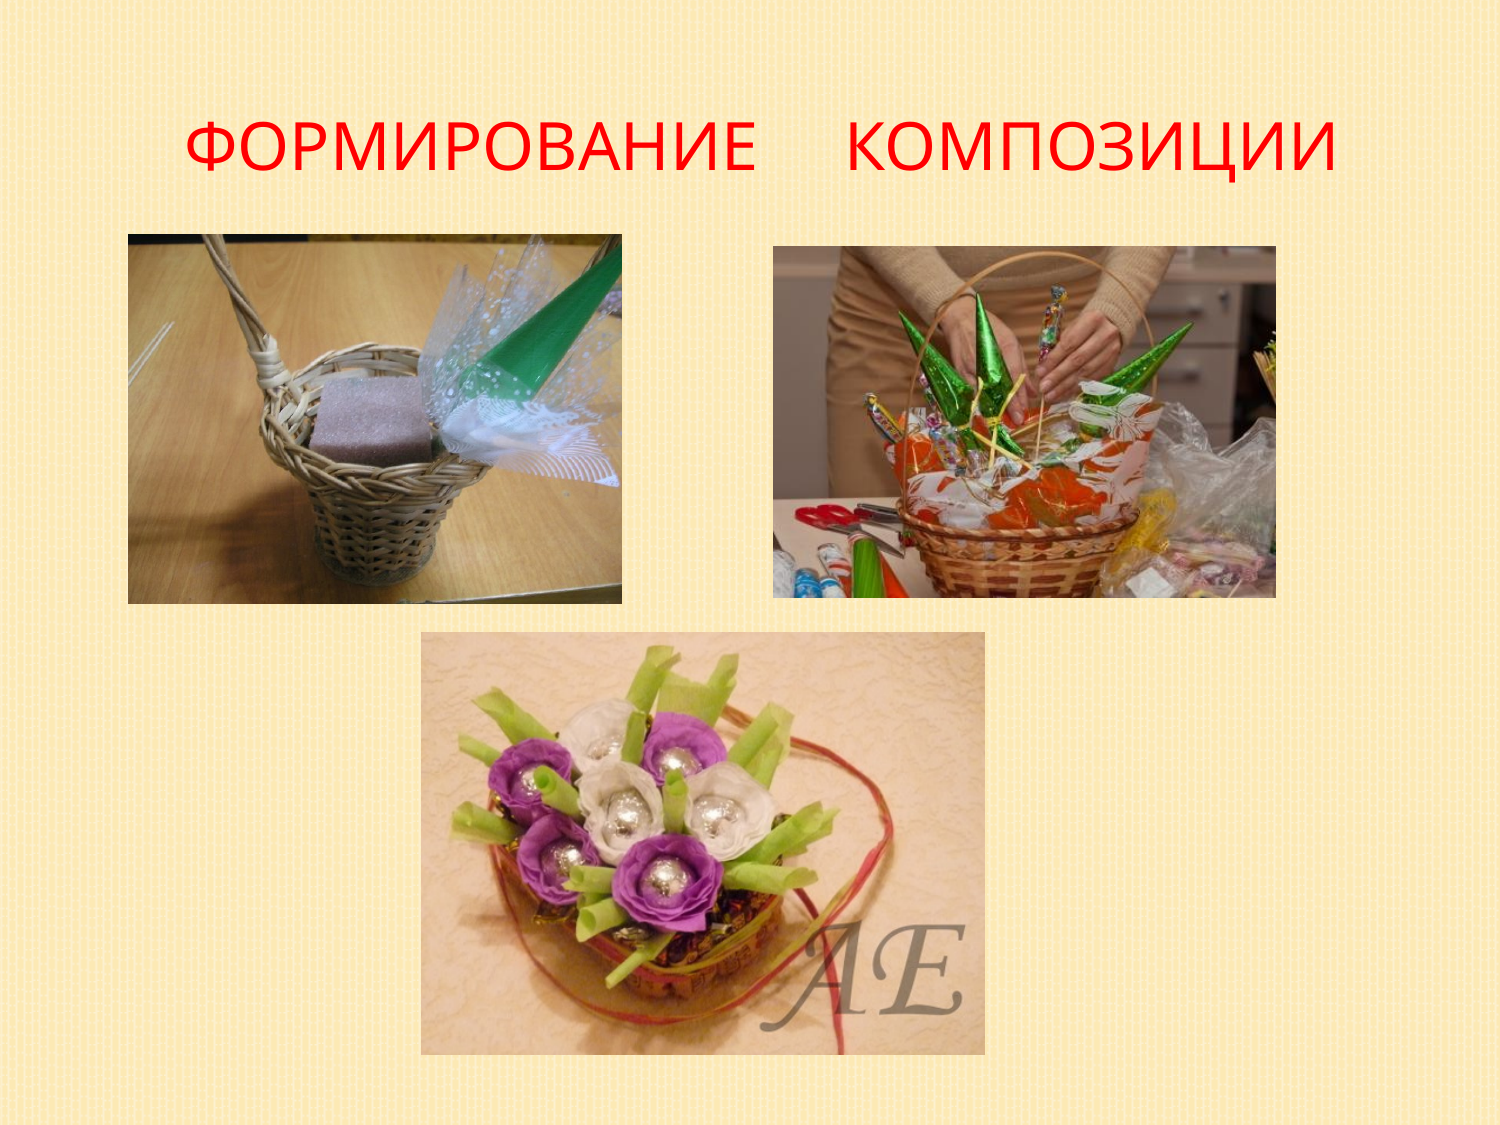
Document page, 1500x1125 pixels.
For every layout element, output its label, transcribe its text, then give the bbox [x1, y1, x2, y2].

picture [421, 632, 985, 1055]
title Формирование композиции [50, 75, 1476, 213]
picture [128, 234, 622, 604]
picture [773, 246, 1276, 598]
